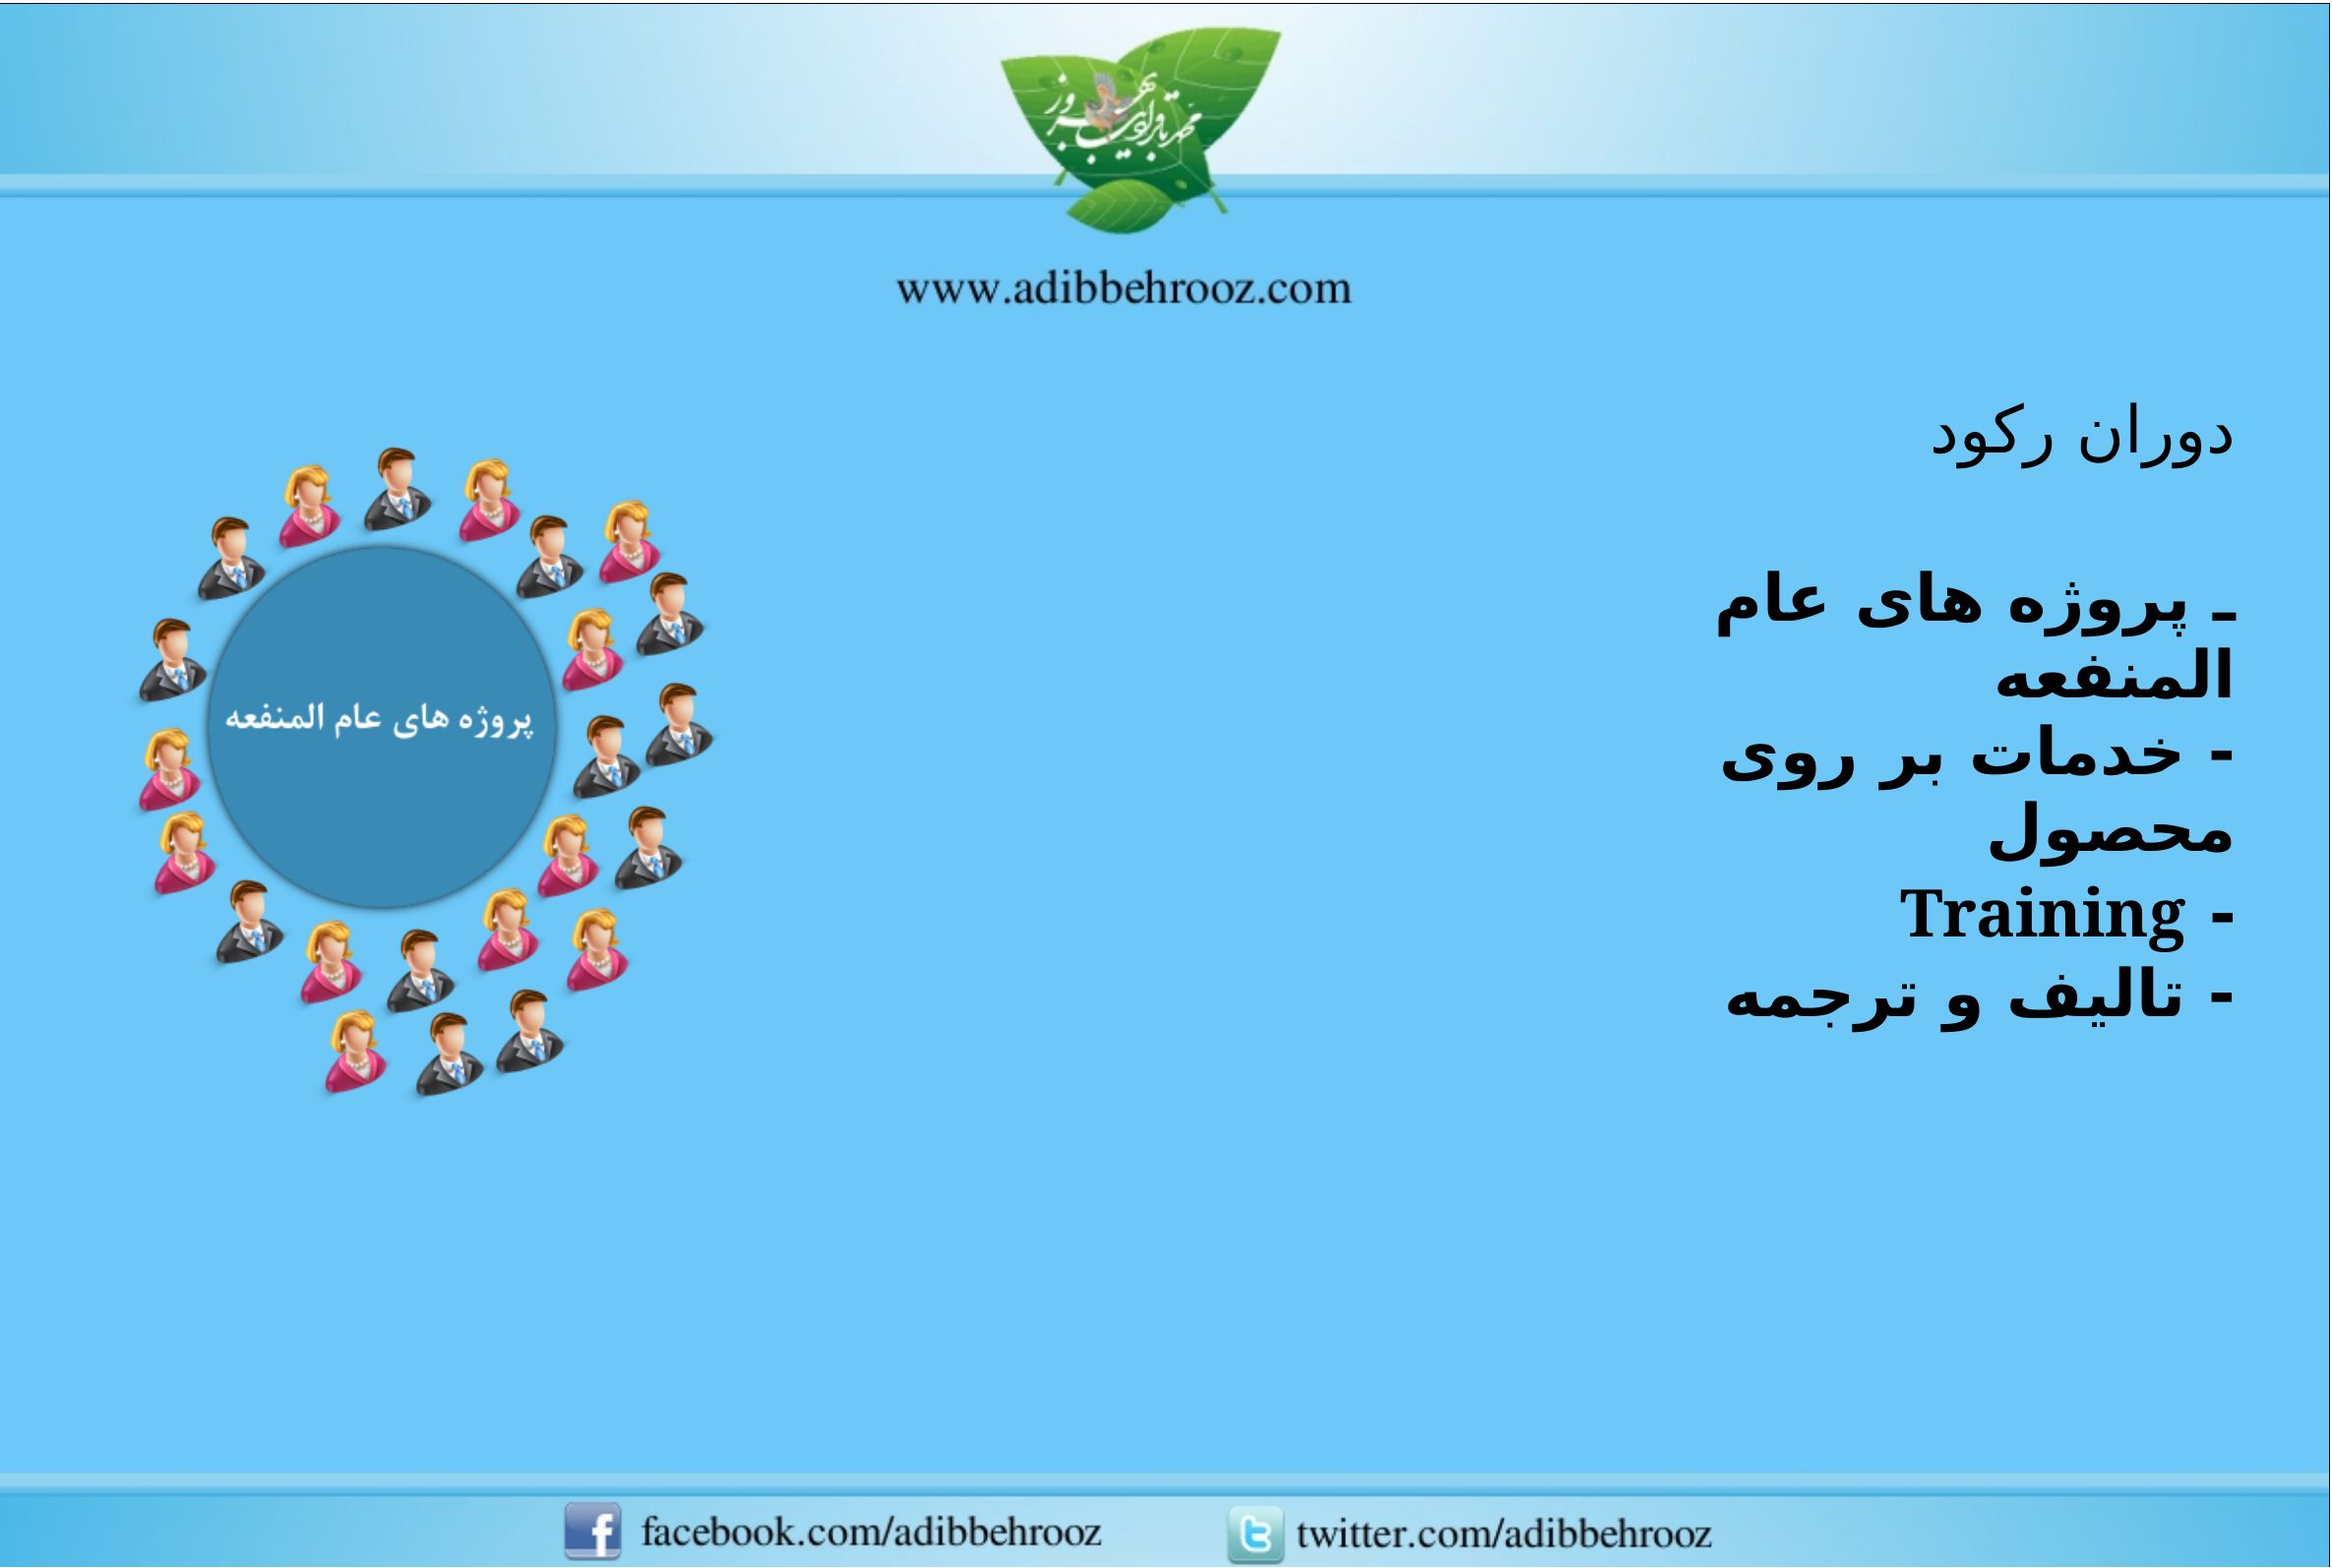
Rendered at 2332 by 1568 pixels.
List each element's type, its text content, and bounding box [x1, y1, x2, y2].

text_box ـ پروژه های عام المنفعه - خدمات بر روی محصول - Training - تالیف و ترجمه [1669, 553, 2251, 994]
text_box دوران رکود [1846, 385, 2251, 517]
picture [0, 3, 2330, 1567]
